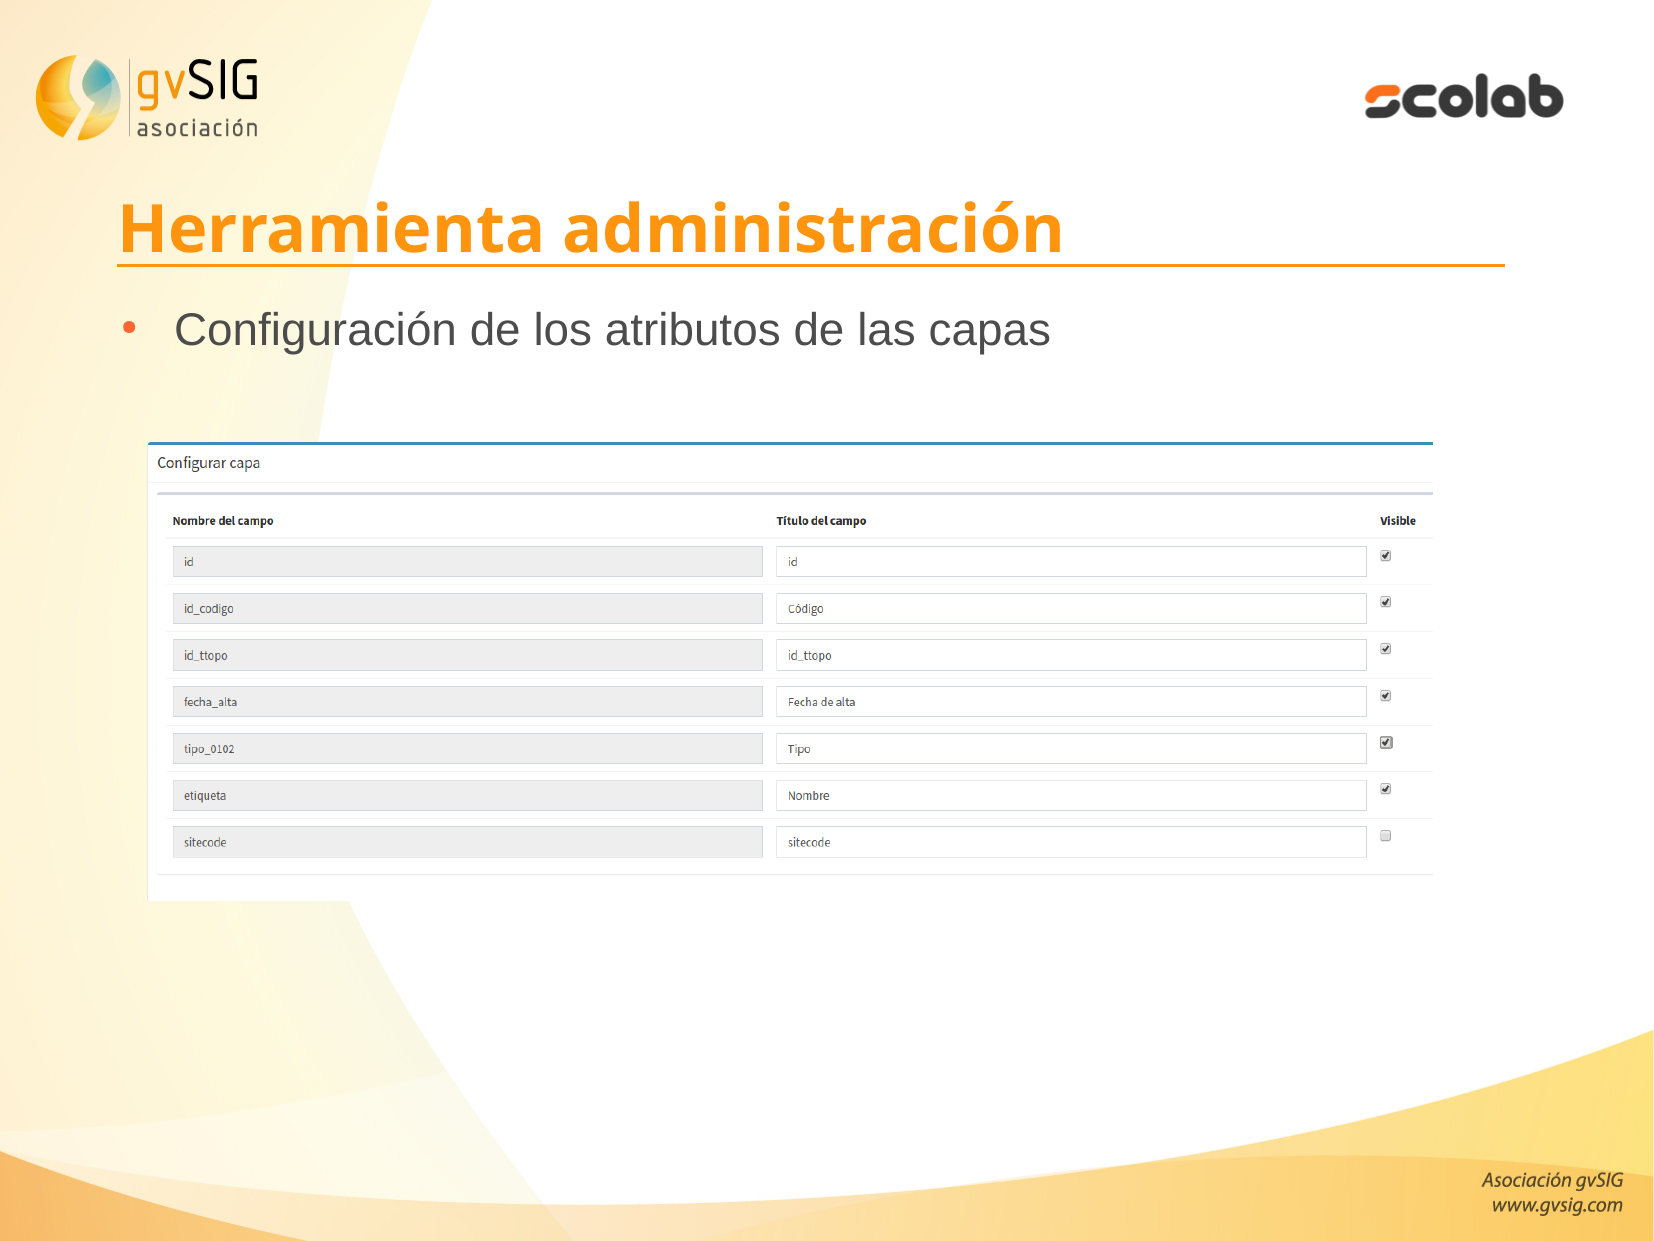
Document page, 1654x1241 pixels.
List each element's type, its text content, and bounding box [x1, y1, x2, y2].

text_box Configuración de los atributos de las capas [88, 296, 1565, 414]
title Herramienta administración [117, 177, 1606, 276]
picture [0, 0, 1654, 1241]
